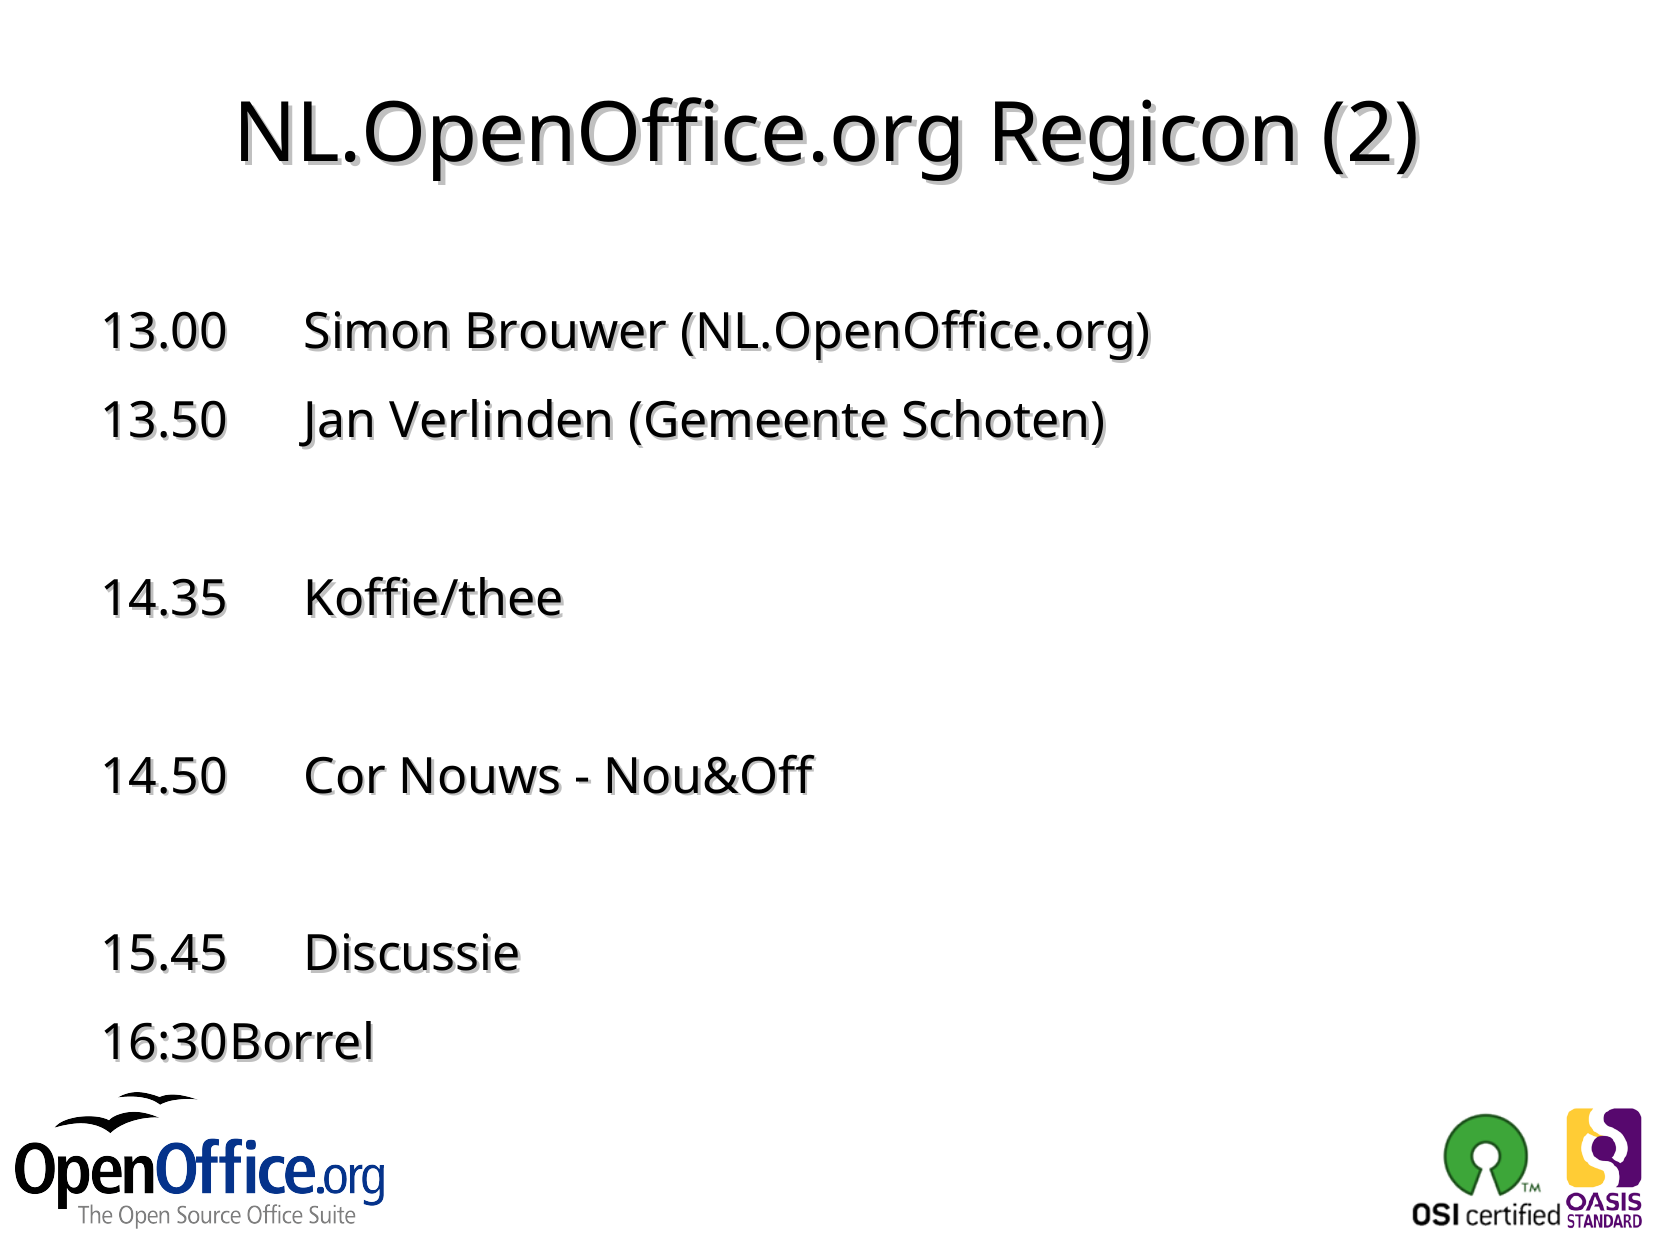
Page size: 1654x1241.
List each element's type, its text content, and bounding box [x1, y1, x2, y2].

title NL.OpenOffice.org Regicon (2) [82, 49, 1571, 207]
list 13.00 Simon Brouwer (NL.OpenOffice.org) 13.50 Jan Verlinden (Gemeente Schoten) 14.35 Koffie/thee 14.50 Cor Nouws - Nou&Off 15.45 Discussie 16:30 Borrel [82, 295, 1571, 1069]
picture [15, 1092, 384, 1229]
picture [1405, 1102, 1654, 1238]
